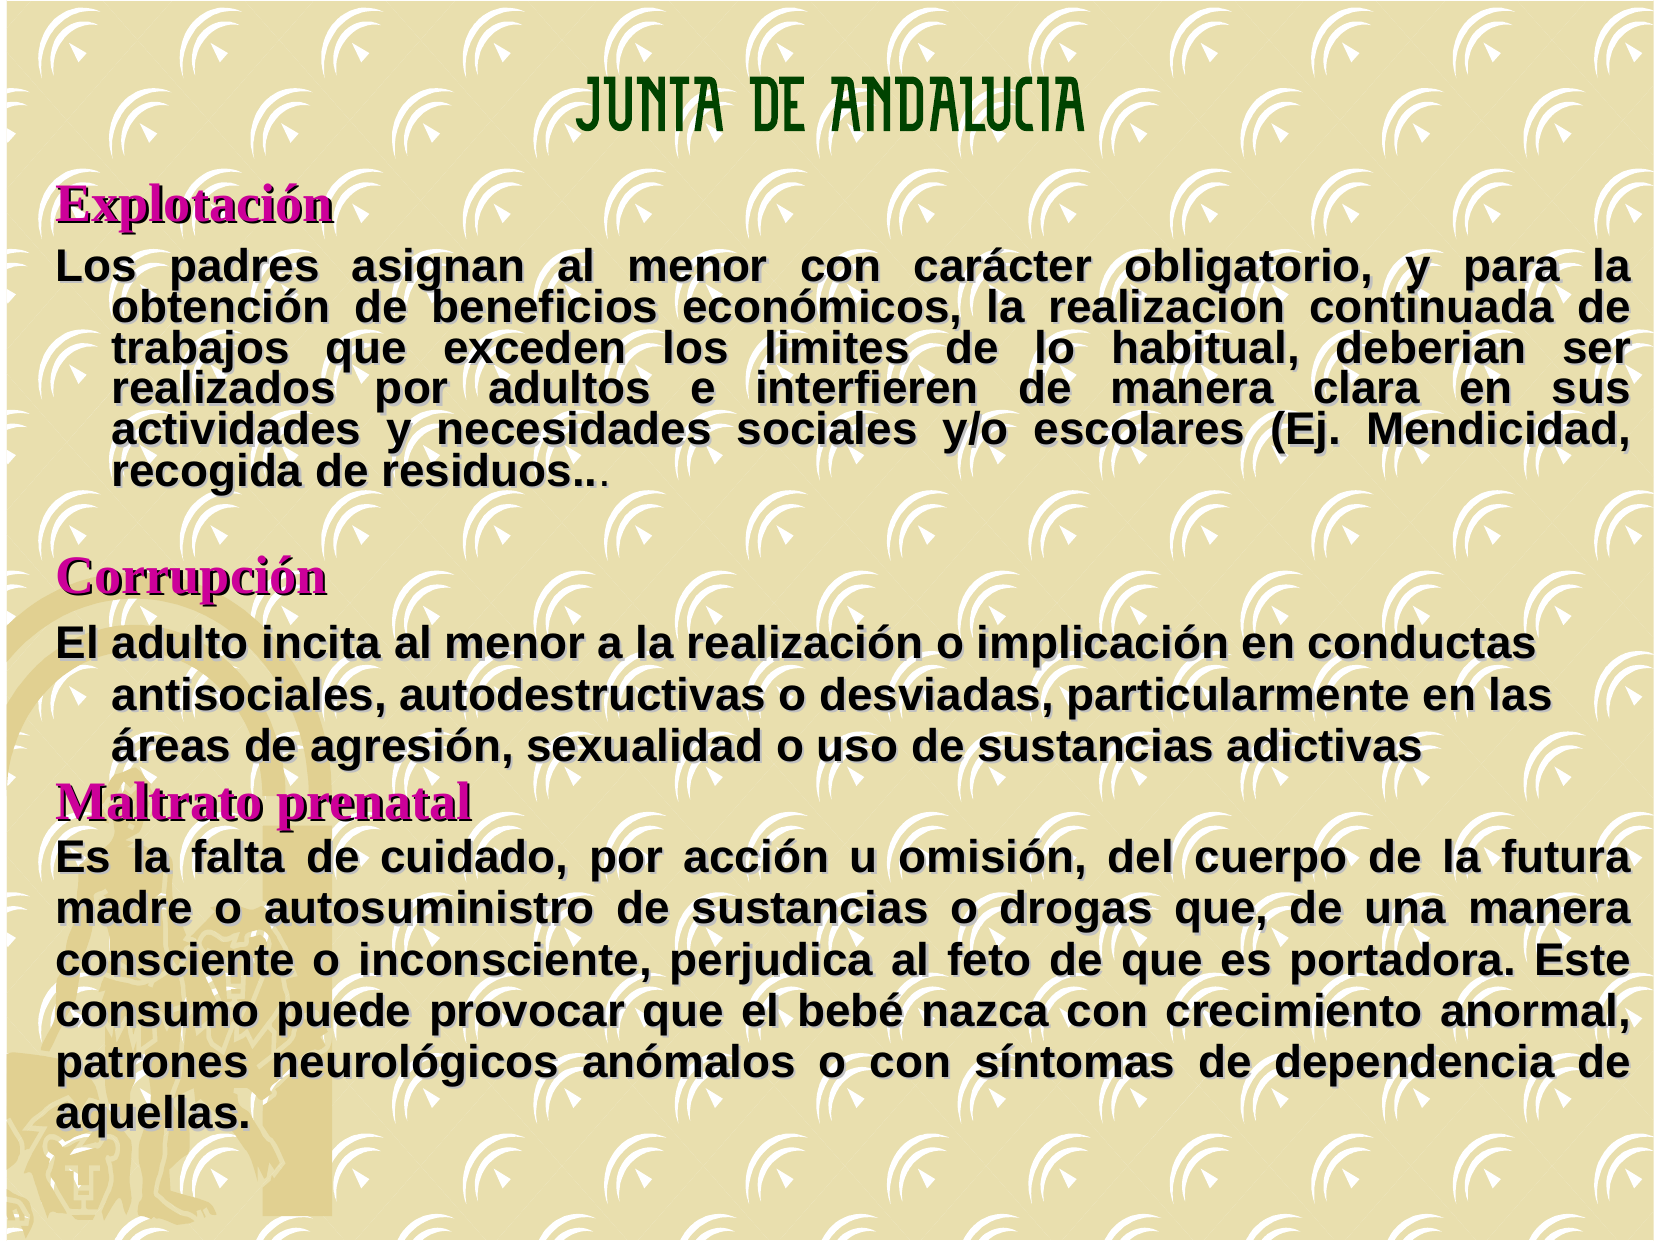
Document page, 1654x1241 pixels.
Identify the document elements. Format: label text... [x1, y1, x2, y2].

text_box Explotación Los padres asignan al menor con carácter obligatorio, y para la obtención de beneficios económicos, la realizacion continuada de trabajos que exceden los limites de lo habitual, deberian ser realizados por adultos e interfieren de manera clara en sus actividades y necesidades sociales y/o escolares (Ej. Mendicidad, recogida de residuos... Corrupción El adulto incita al menor a la realización o implicación en conductas antisociales, autodestructivas o desviadas, particularmente en las áreas de agresión, sexualidad o uso de sustancias adictivas Maltrato prenatal Es la falta de cuidado, por acción u omisión, del cuerpo de la futura madre o autosuministro de sustancias o drogas que, de una manera consciente o inconsciente, perjudica al feto de que es portadora. Este consumo puede provocar que el bebé nazca con crecimiento anormal, patrones neurológicos anómalos o con síntomas de dependencia de aquellas. [40, 165, 1647, 1241]
picture [6, 0, 1654, 1241]
text_box [35, 448, 40, 910]
